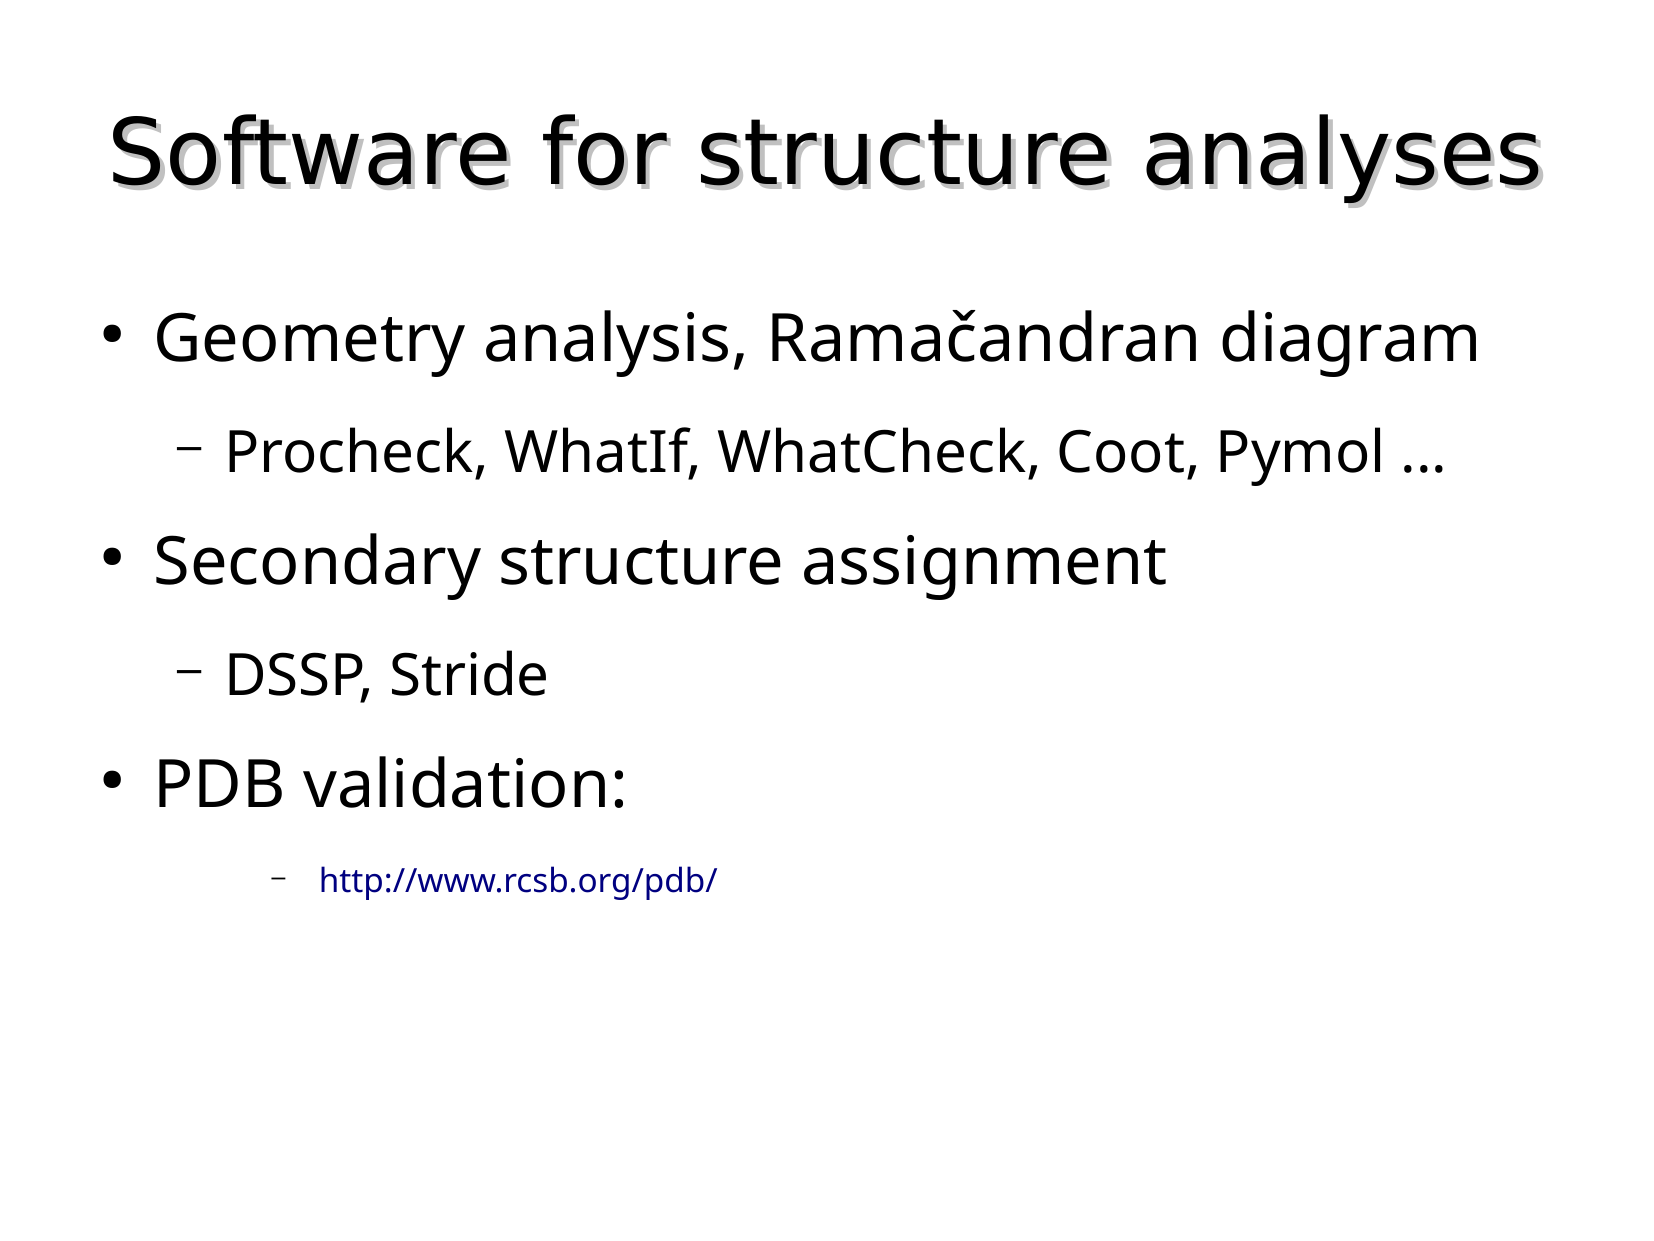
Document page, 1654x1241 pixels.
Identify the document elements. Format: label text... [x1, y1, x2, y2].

title Software for structure analyses [82, 45, 1571, 261]
list Geometry analysis, Ramačandran diagram Procheck, WhatIf, WhatCheck, Coot, Pymol ... Secondary structure assignment DSSP, Stride PDB validation: http://www.rcsb.org/pdb/ [82, 290, 1571, 1094]
